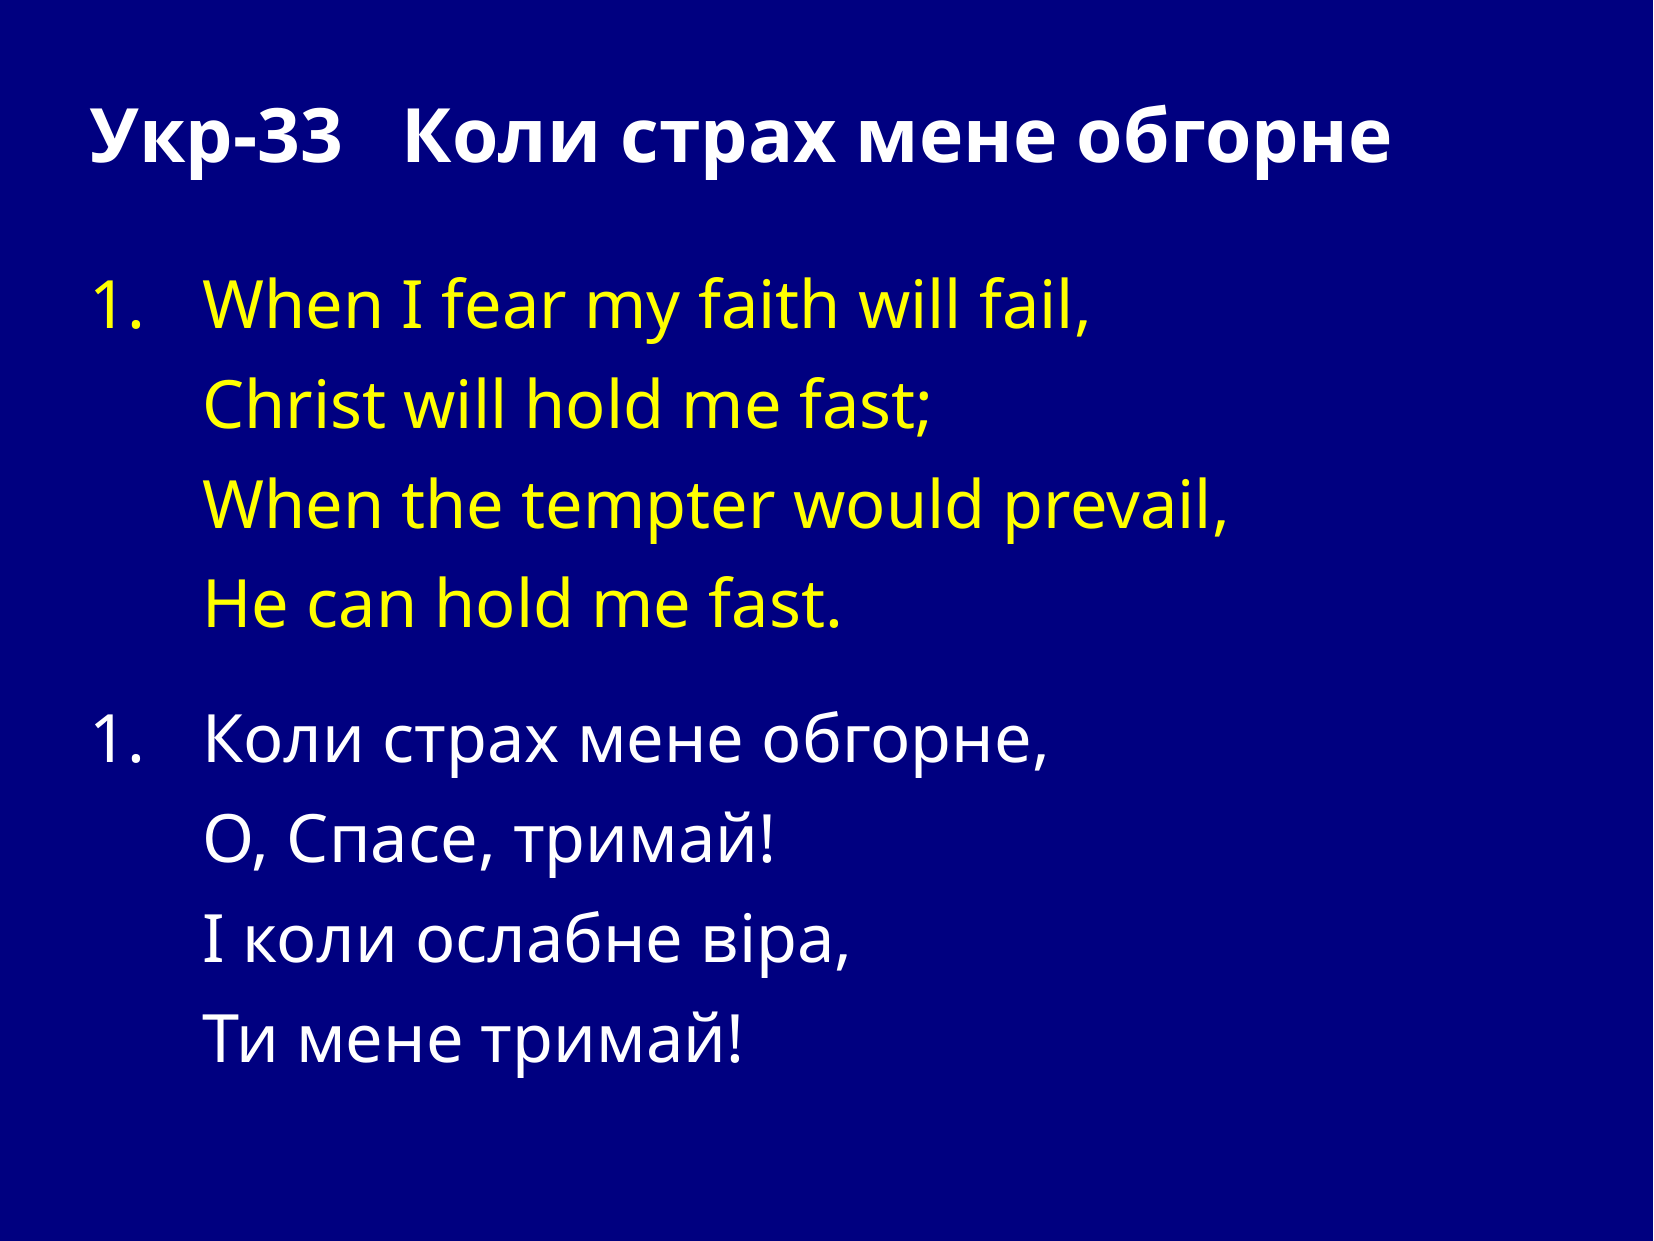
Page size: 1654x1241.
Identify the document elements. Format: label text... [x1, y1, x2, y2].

text_box 1. When I fear my faith will fail, Christ will hold me fast; When the tempter would prevail, He can hold me fast. [75, 188, 1576, 638]
text_box 1. Коли страх мене обгорне, О, Спасе, тримай! І коли ослабне віра, Ти мене тримай! [75, 675, 1576, 1163]
text_box Укр-33 Коли страх мене обгорне [75, 75, 1651, 188]
